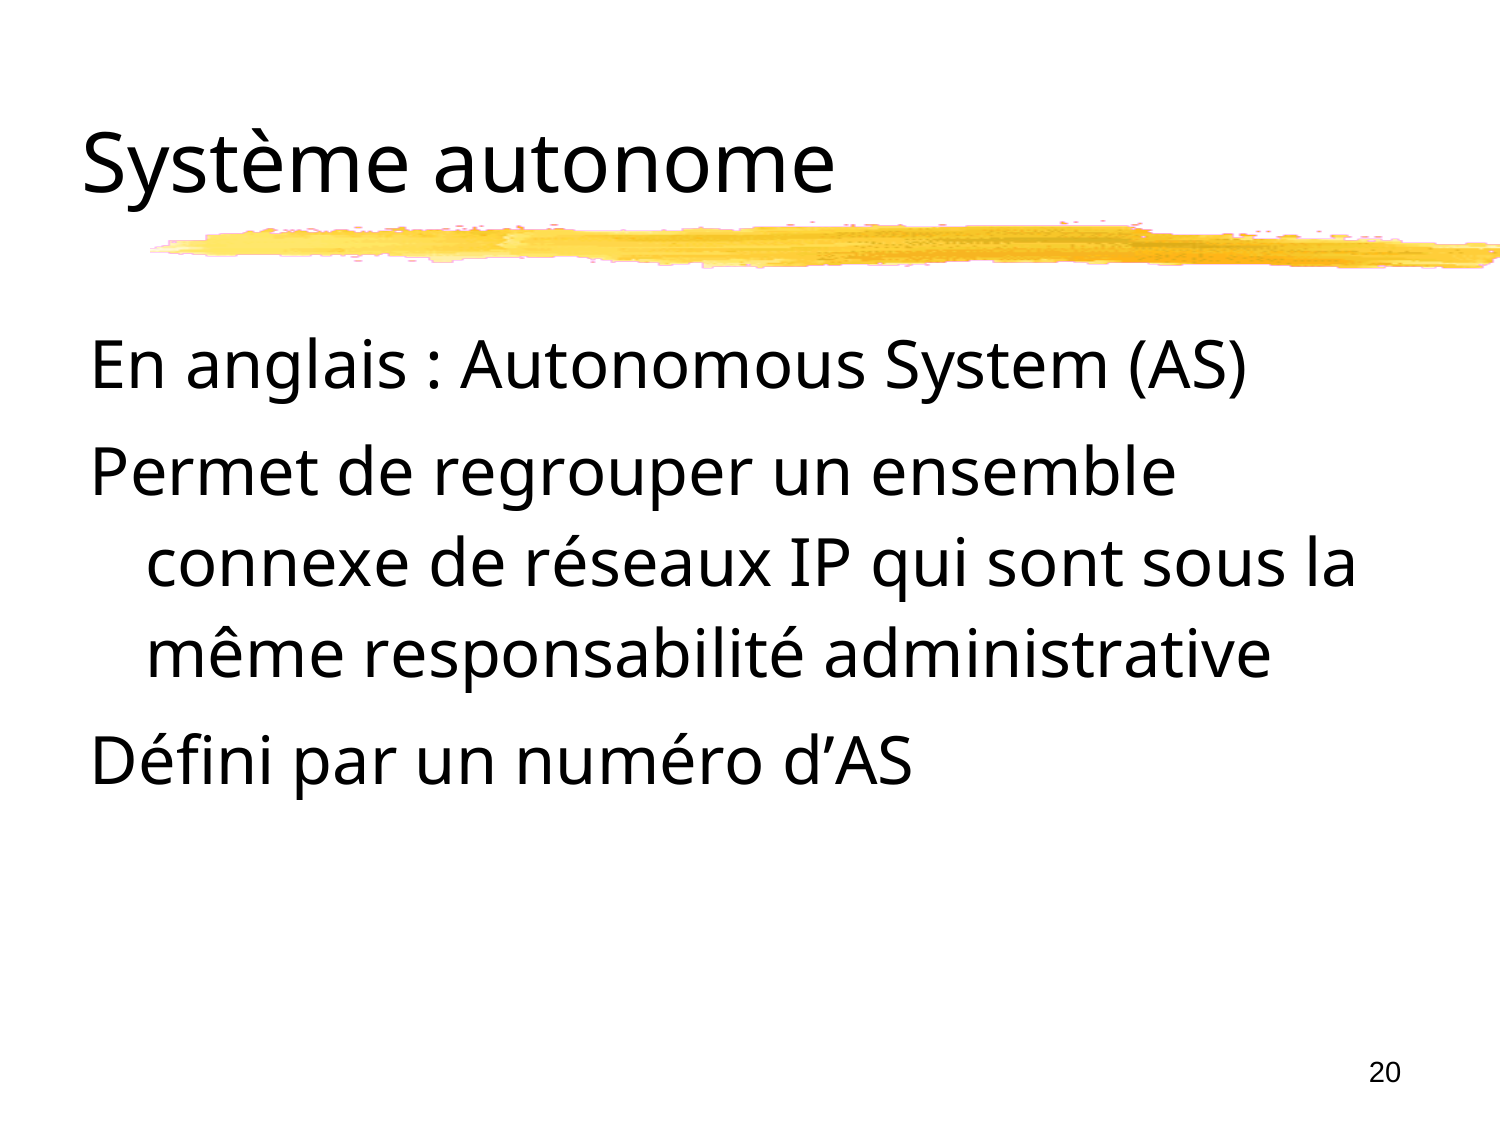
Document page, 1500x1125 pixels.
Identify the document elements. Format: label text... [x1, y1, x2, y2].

picture [150, 215, 1500, 279]
title Système autonome [66, 37, 1342, 225]
list En anglais : Autonomous System (AS) Permet de regrouper un ensemble connexe de réseaux IP qui sont sous la même responsabilité administrative Défini par un numéro d’AS [74, 309, 1417, 995]
